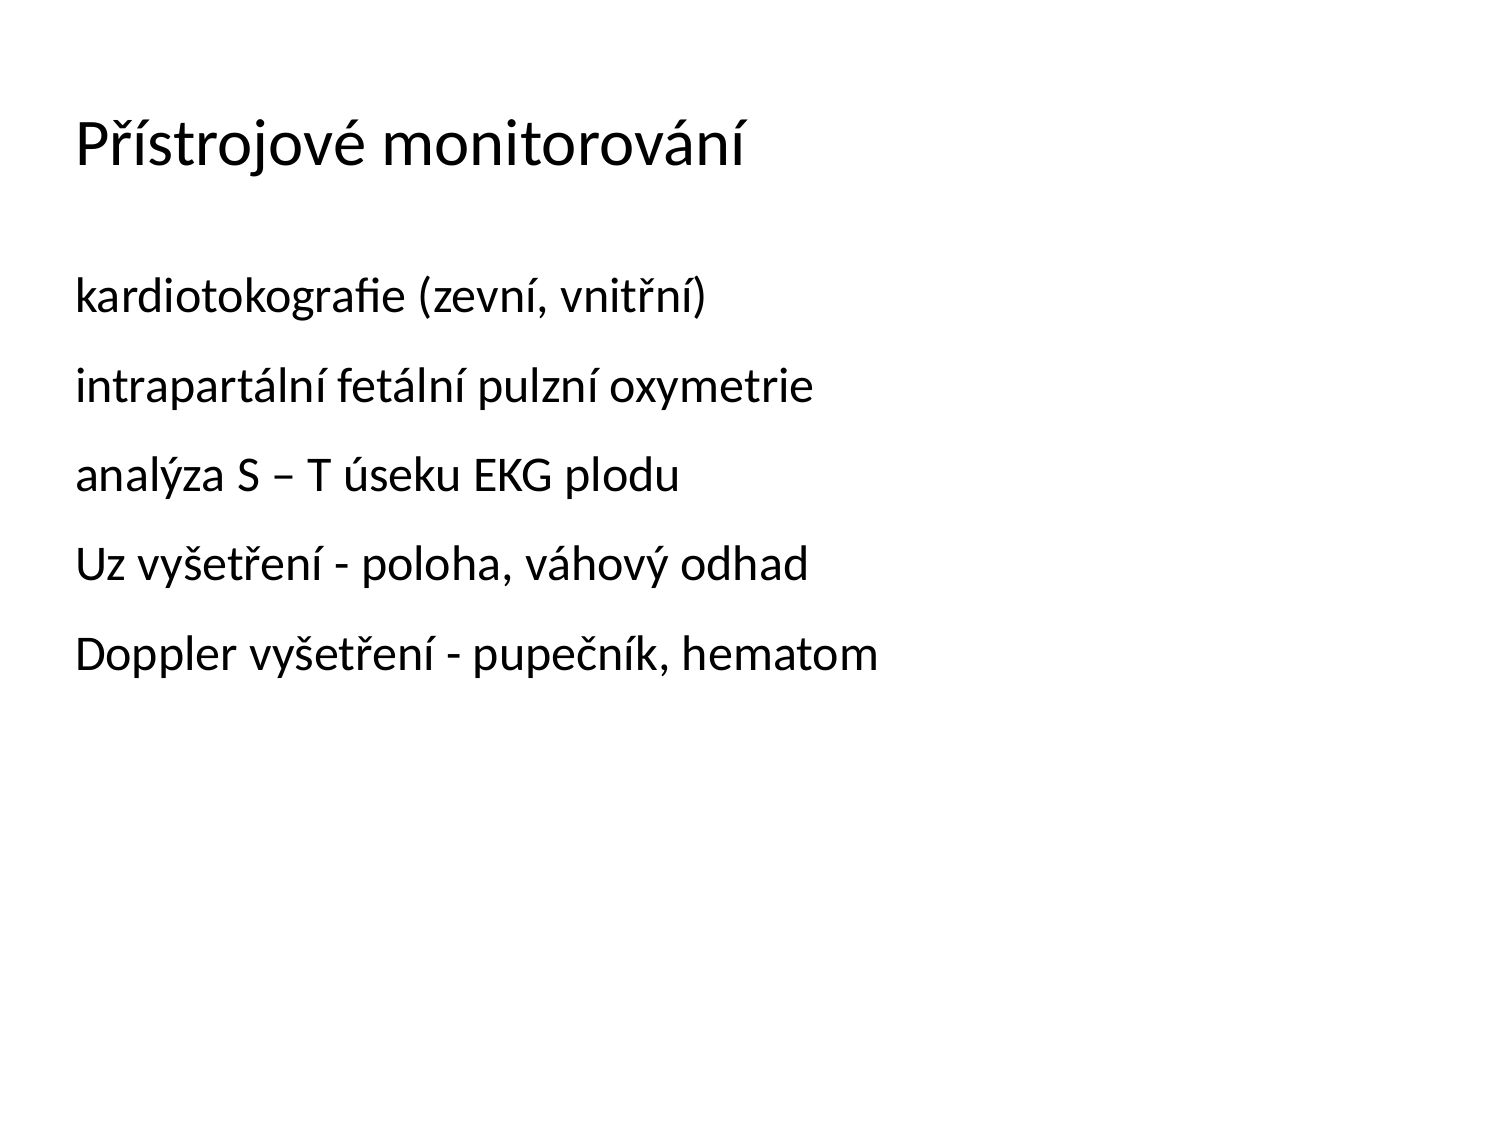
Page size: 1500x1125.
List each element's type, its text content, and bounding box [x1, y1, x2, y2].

list kardiotokografie (zevní, vnitřní) intrapartální fetální pulzní oxymetrie analýza S – T úseku EKG plodu Uz vyšetření - poloha, váhový odhad Doppler vyšetření - pupečník, hematom [75, 262, 1425, 1005]
title Přístrojové monitorování [75, 45, 1425, 233]
